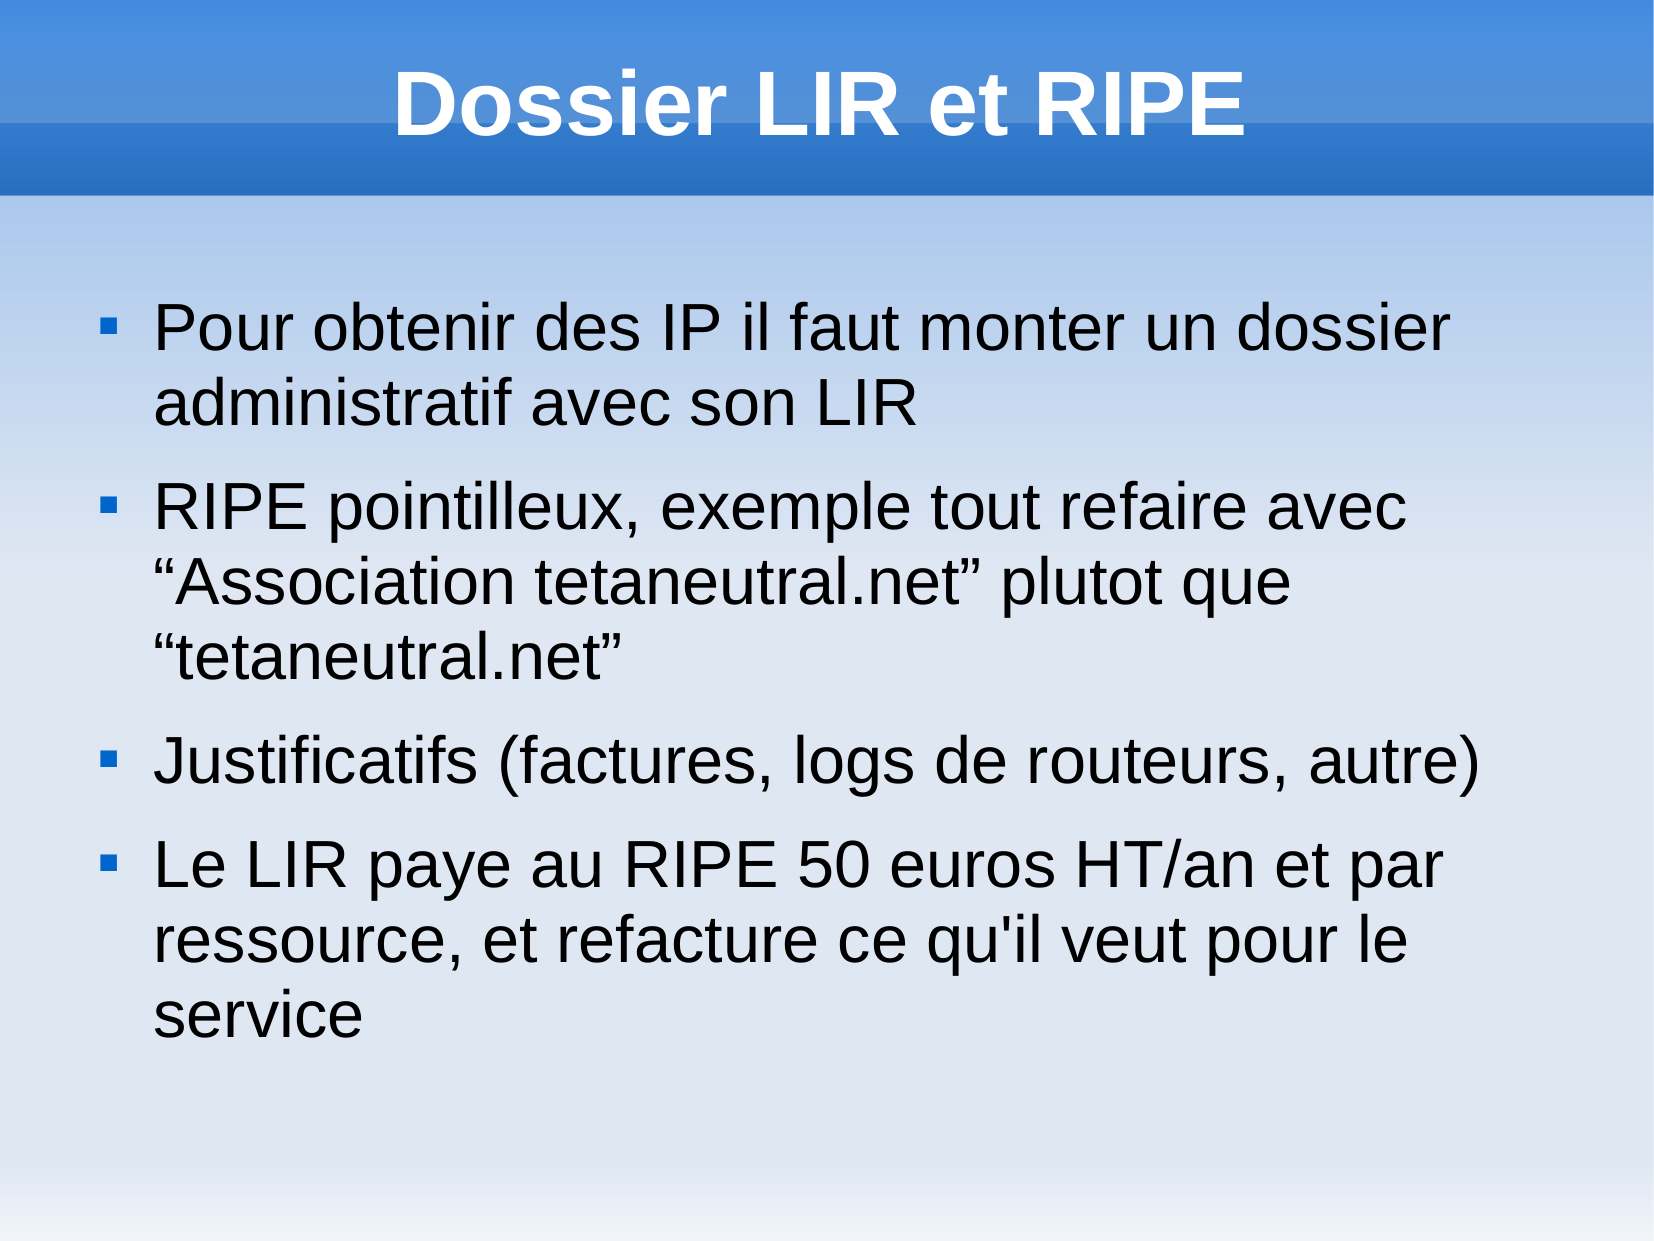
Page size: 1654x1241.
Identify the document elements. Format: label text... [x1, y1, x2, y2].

title Dossier LIR et RIPE [76, 7, 1565, 200]
list Pour obtenir des IP il faut monter un dossier administratif avec son LIR RIPE pointilleux, exemple tout refaire avec “Association tetaneutral.net” plutot que “tetaneutral.net” Justificatifs (factures, logs de routeurs, autre) Le LIR paye au RIPE 50 euros HT/an et par ressource, et refacture ce qu'il veut pour le service [82, 290, 1571, 1094]
picture [0, 0, 1654, 1241]
